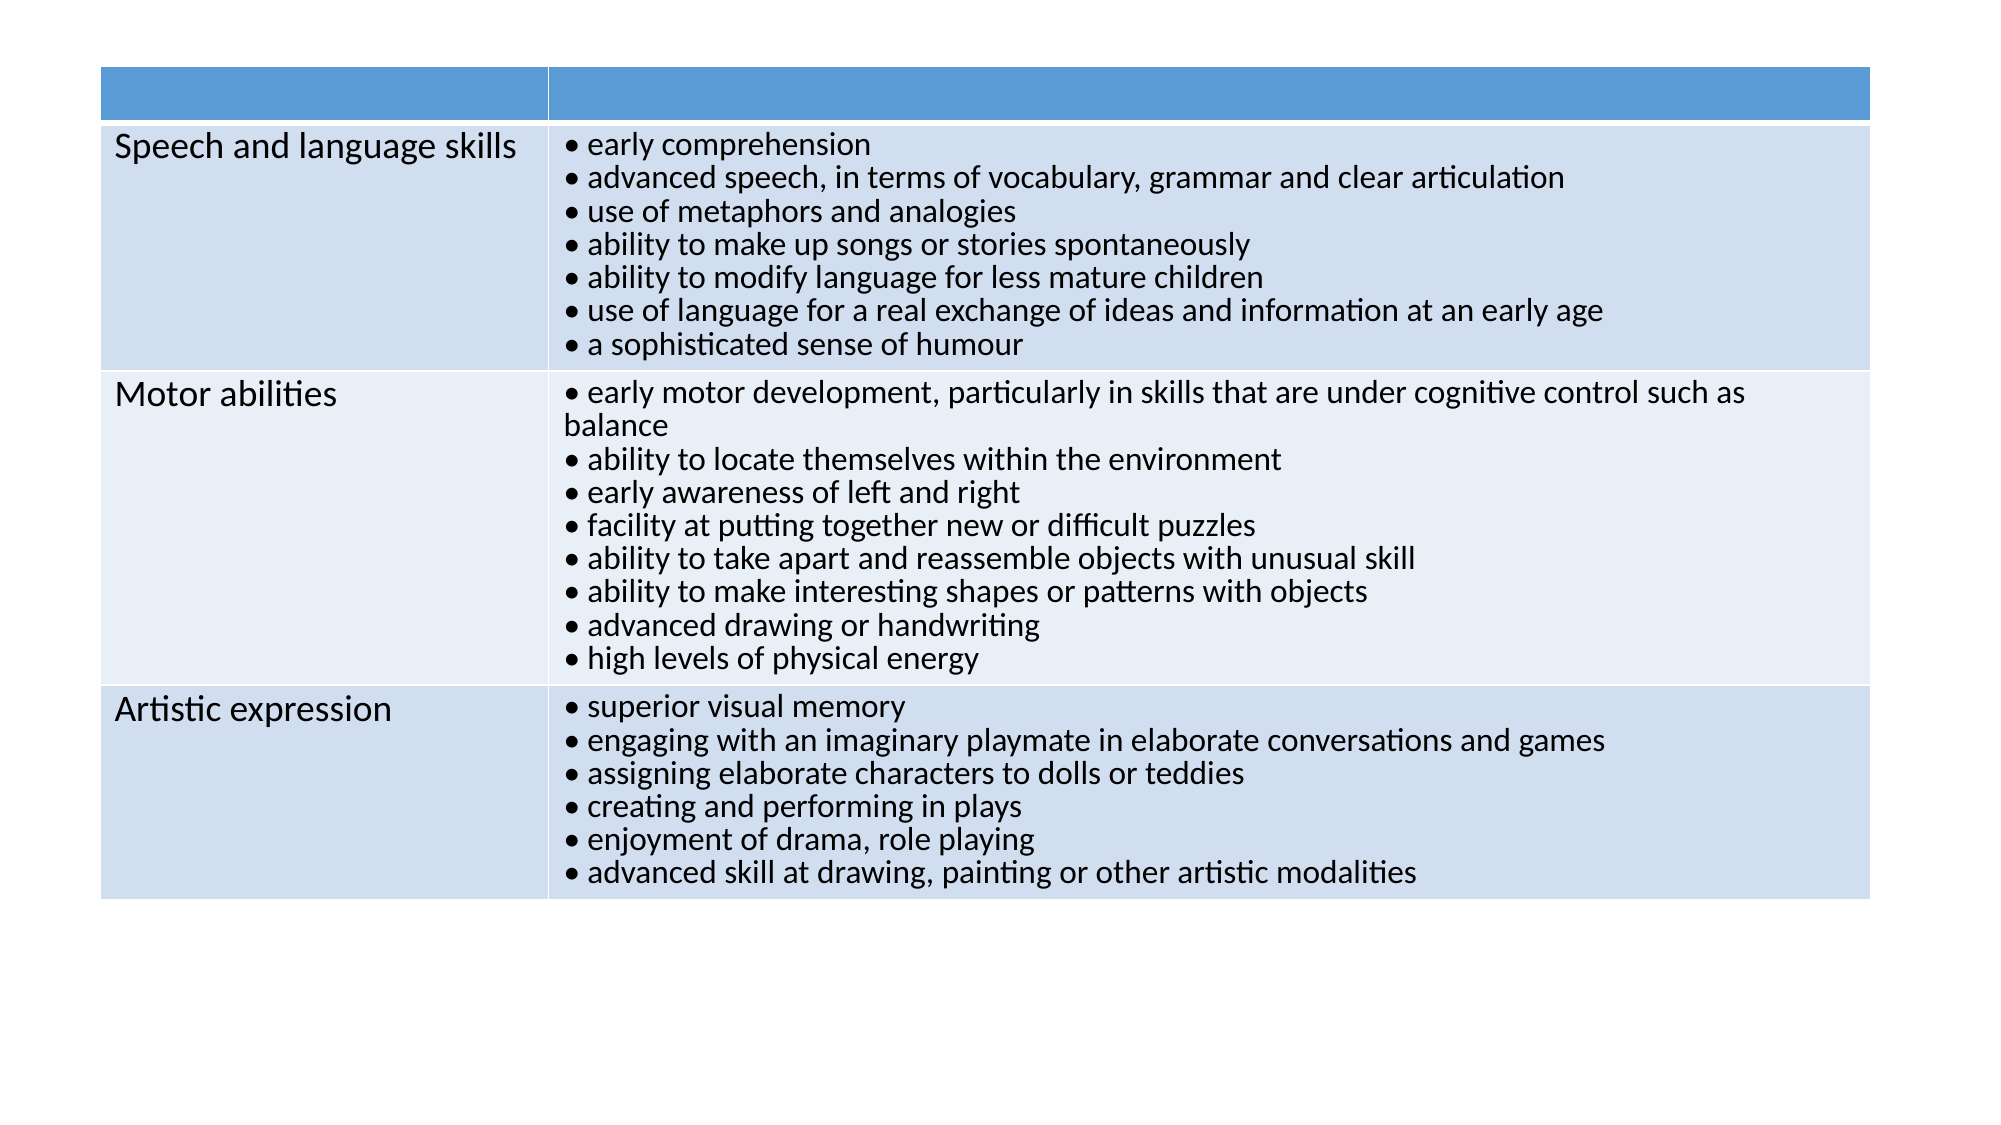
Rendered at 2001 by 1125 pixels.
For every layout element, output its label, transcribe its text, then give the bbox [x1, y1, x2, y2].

table_cell Motor abilities [101, 372, 548, 684]
table_header [101, 67, 548, 120]
table_cell • superior visual memory • engaging with an imaginary playmate in elaborate conversations and games • assigning elaborate characters to dolls or teddies • creating and performing in plays • enjoyment of drama, role playing • advanced skill at drawing, painting or other artistic modalities [549, 686, 1870, 899]
table_cell Speech and language skills [101, 126, 548, 370]
table_cell • early motor development, particularly in skills that are under cognitive control such as balance • ability to locate themselves within the environment • early awareness of left and right • facility at putting together new or difficult puzzles • ability to take apart and reassemble objects with unusual skill • ability to make interesting shapes or patterns with objects • advanced drawing or handwriting • high levels of physical energy [549, 372, 1870, 684]
table_cell Artistic expression [101, 686, 548, 899]
table_header [549, 67, 1870, 120]
table_cell • early comprehension • advanced speech, in terms of vocabulary, grammar and clear articulation • use of metaphors and analogies • ability to make up songs or stories spontaneously • ability to modify language for less mature children • use of language for a real exchange of ideas and information at an early age • a sophisticated sense of humour [549, 126, 1870, 370]
